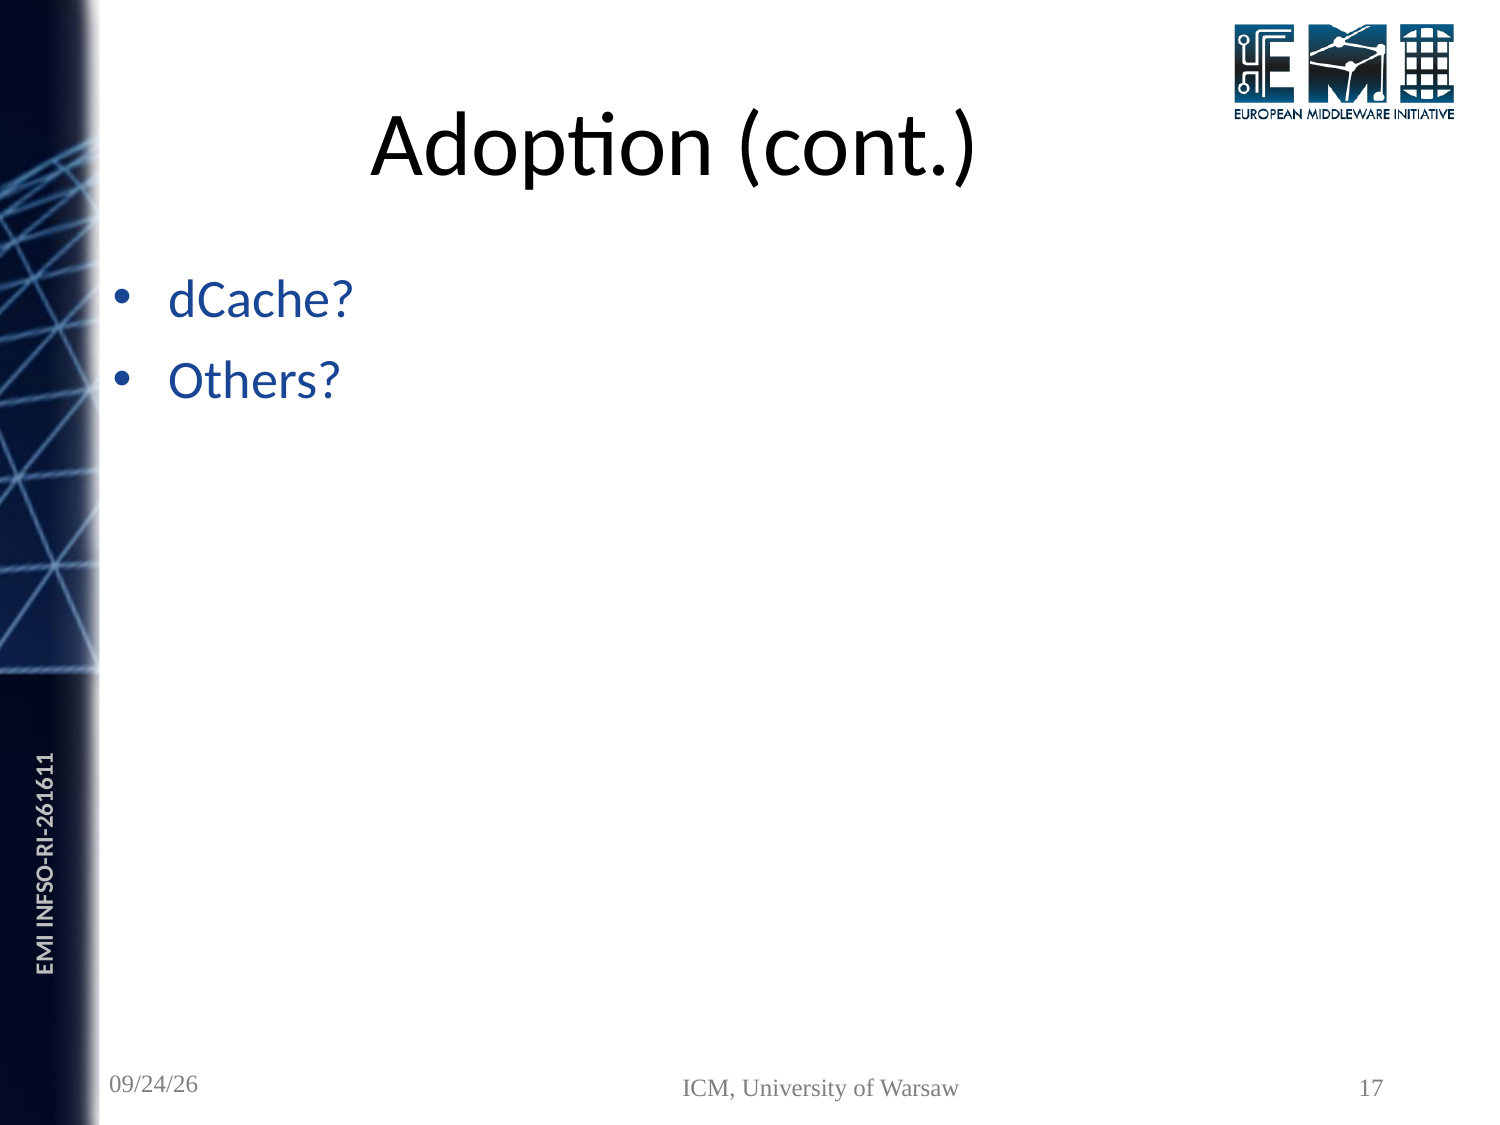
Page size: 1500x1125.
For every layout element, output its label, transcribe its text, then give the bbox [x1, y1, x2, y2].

picture [1185, 8, 1500, 140]
title Adoption (cont.) [112, 44, 1238, 233]
list dCache? Others? [112, 263, 1425, 1006]
picture [0, 0, 111, 1125]
